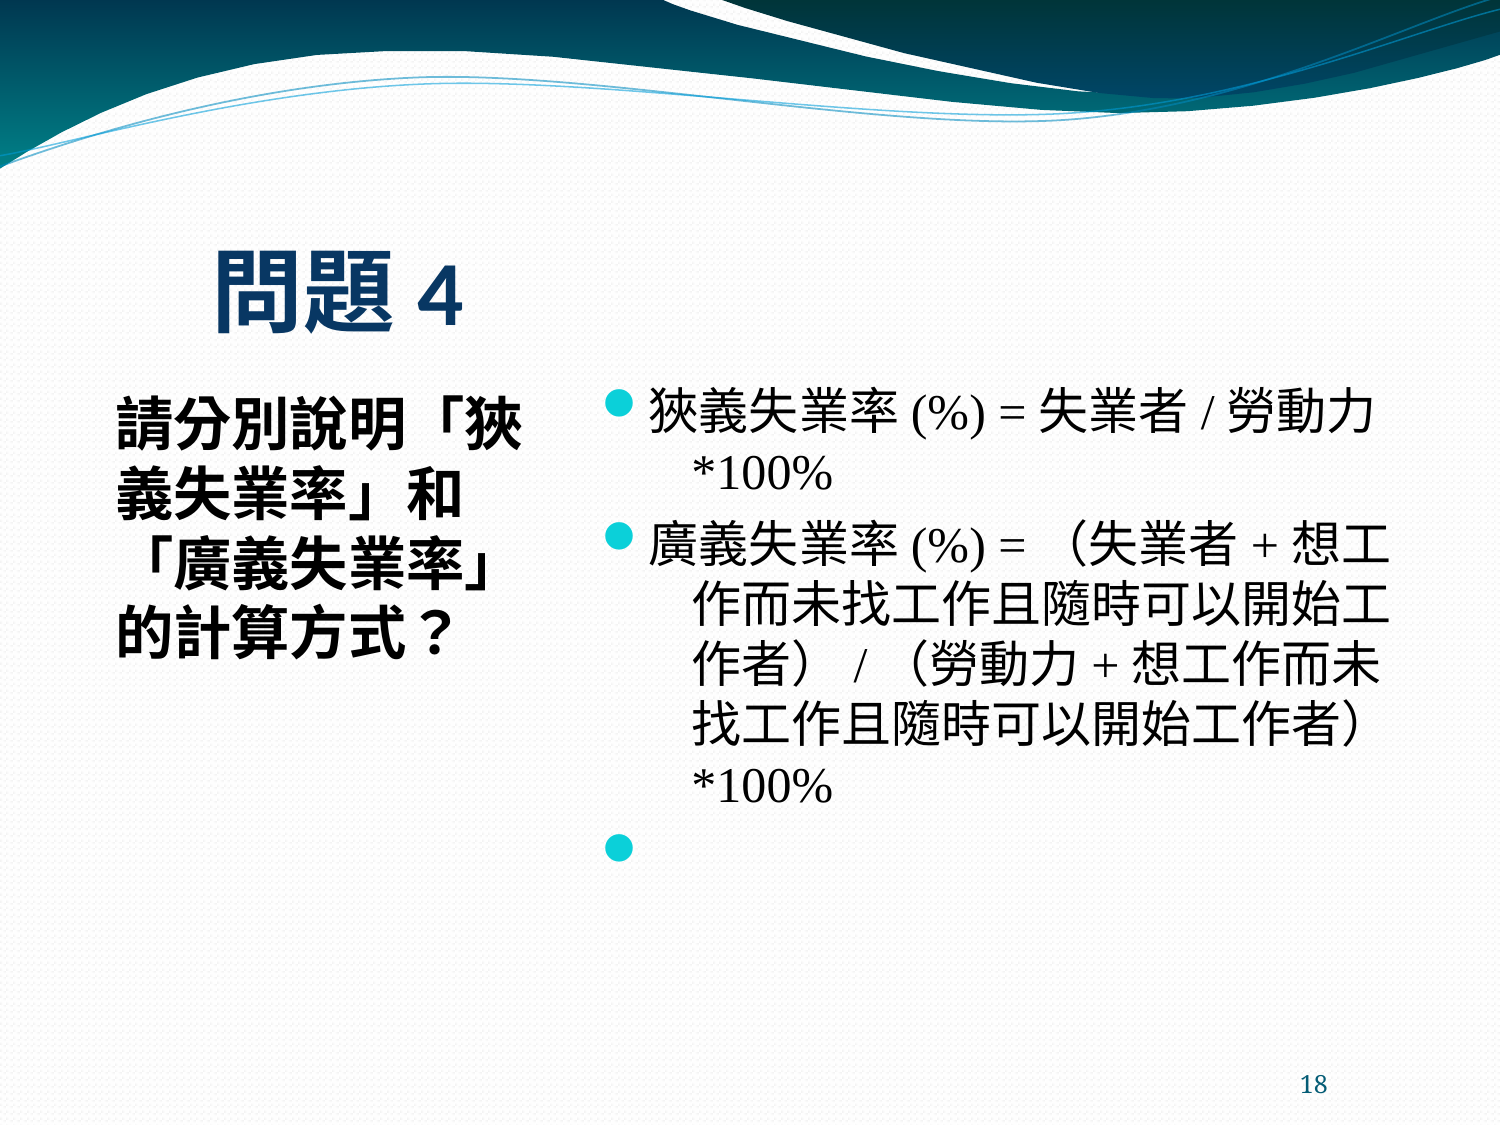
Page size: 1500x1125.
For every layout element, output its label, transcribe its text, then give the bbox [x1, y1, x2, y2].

title 問題4 [112, 153, 563, 345]
text_box [1299, 1042, 1426, 1103]
list 狹義失業率(%) =失業者/勞動力*100% 廣義失業率(%) =（失業者+想工作而未找工作且隨時可以開始工作者）/（勞動力+想工作而未找工作且隨時可以開始工作者）*100% [586, 379, 1426, 1125]
list 請分別說明「狹義失業率」和「廣義失業率」的計算方式？ [112, 379, 563, 1125]
